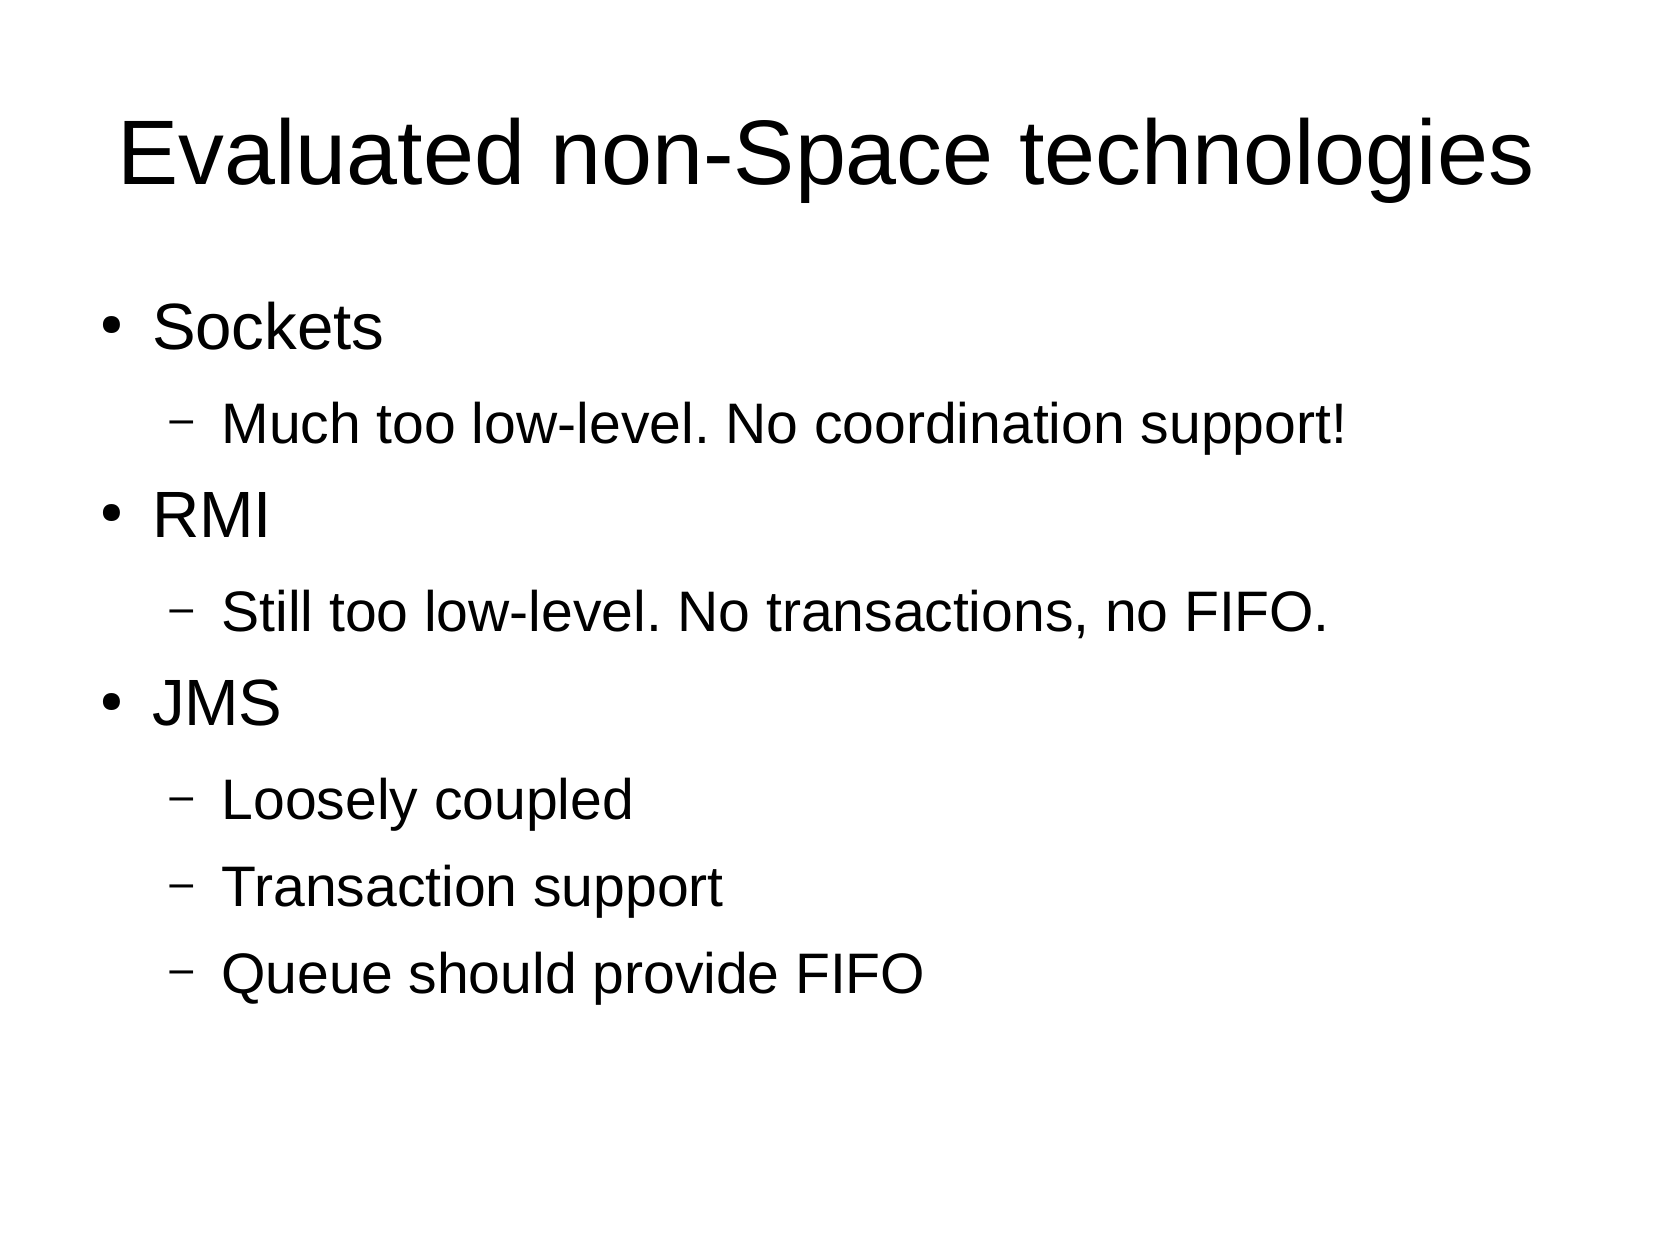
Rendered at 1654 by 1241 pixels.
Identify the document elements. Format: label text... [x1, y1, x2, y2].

title Evaluated non-Space technologies [82, 49, 1571, 257]
list Sockets Much too low-level. No coordination support! RMI Still too low-level. No transactions, no FIFO. JMS Loosely coupled Transaction support Queue should provide FIFO [82, 290, 1538, 1010]
